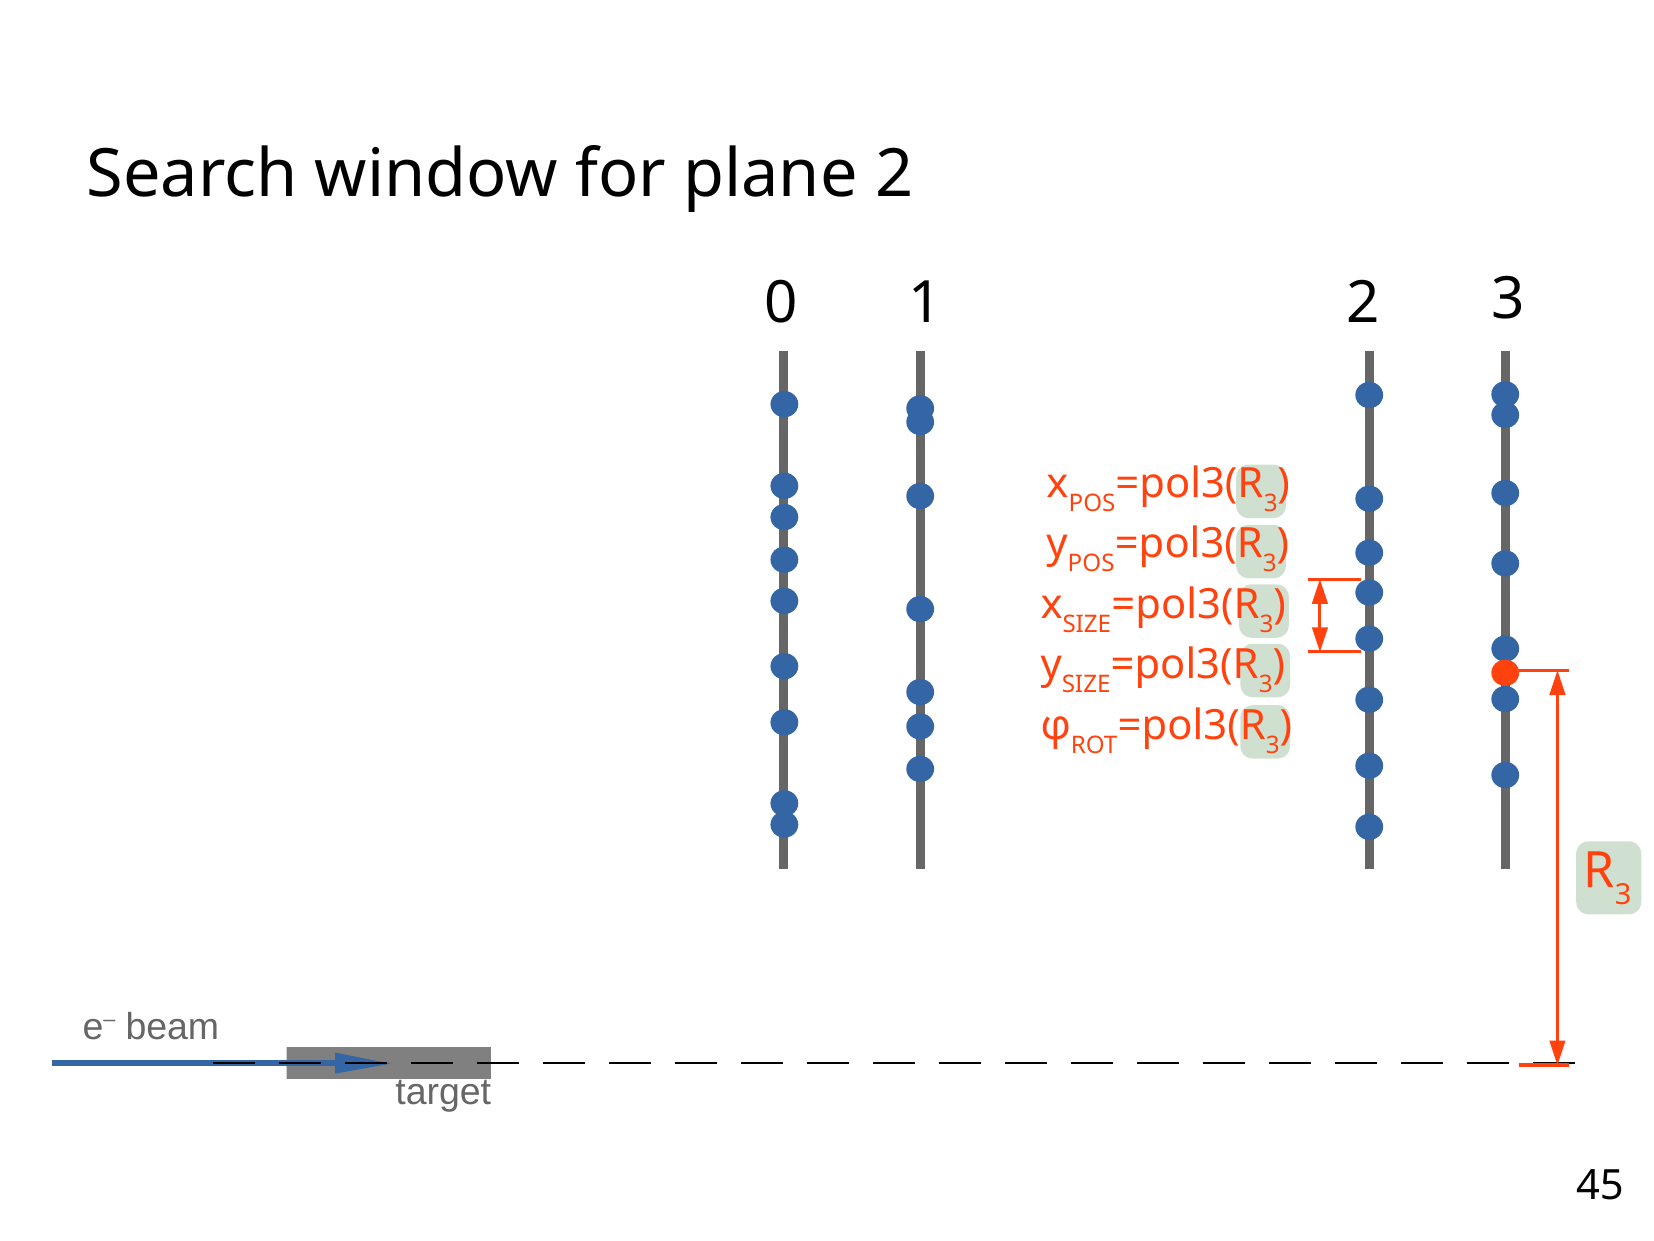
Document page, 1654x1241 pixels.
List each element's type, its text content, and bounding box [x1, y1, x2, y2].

text_box [770, 503, 799, 531]
text_box 0 [764, 272, 832, 340]
text_box 1 [908, 272, 976, 340]
text_box [770, 587, 799, 615]
text_box [770, 709, 799, 736]
text_box e– beam [67, 997, 261, 1121]
text_box [906, 395, 935, 436]
text_box [770, 653, 799, 680]
text_box [906, 678, 935, 706]
text_box [1491, 635, 1520, 713]
text_box [1355, 813, 1384, 841]
text_box ySIZE=pol3(R3) [1025, 626, 1318, 687]
text_box [906, 482, 935, 510]
text_box [1355, 752, 1384, 779]
text_box [286, 1047, 491, 1063]
text_box [1355, 625, 1384, 652]
text_box [1355, 579, 1384, 606]
text_box [1355, 485, 1384, 512]
text_box [906, 713, 935, 740]
text_box [1355, 686, 1384, 713]
text_box xPOS=pol3(R3) [1031, 445, 1324, 505]
text_box 2 [1345, 260, 1413, 340]
text_box 3 [1491, 256, 1559, 336]
text_box [906, 595, 935, 623]
text_box [1491, 550, 1520, 577]
text_box [1491, 761, 1520, 789]
text_box Search window for plane 2 [86, 69, 1133, 272]
text_box xSIZE=pol3(R3) [1025, 566, 1318, 626]
text_box [770, 546, 799, 573]
text_box [770, 790, 799, 838]
text_box [770, 472, 799, 500]
text_box [1491, 381, 1520, 429]
text_box [1355, 539, 1384, 566]
text_box yPOS=pol3(R3) [1031, 505, 1336, 590]
text_box φROT=pol3(R3) [1025, 687, 1318, 772]
text_box R3 [1569, 826, 1654, 925]
text_box [770, 391, 799, 418]
text_box [906, 755, 935, 783]
text_box target [380, 1063, 551, 1132]
text_box [1355, 381, 1384, 409]
text_box [286, 1066, 380, 1079]
text_box [1491, 479, 1520, 507]
